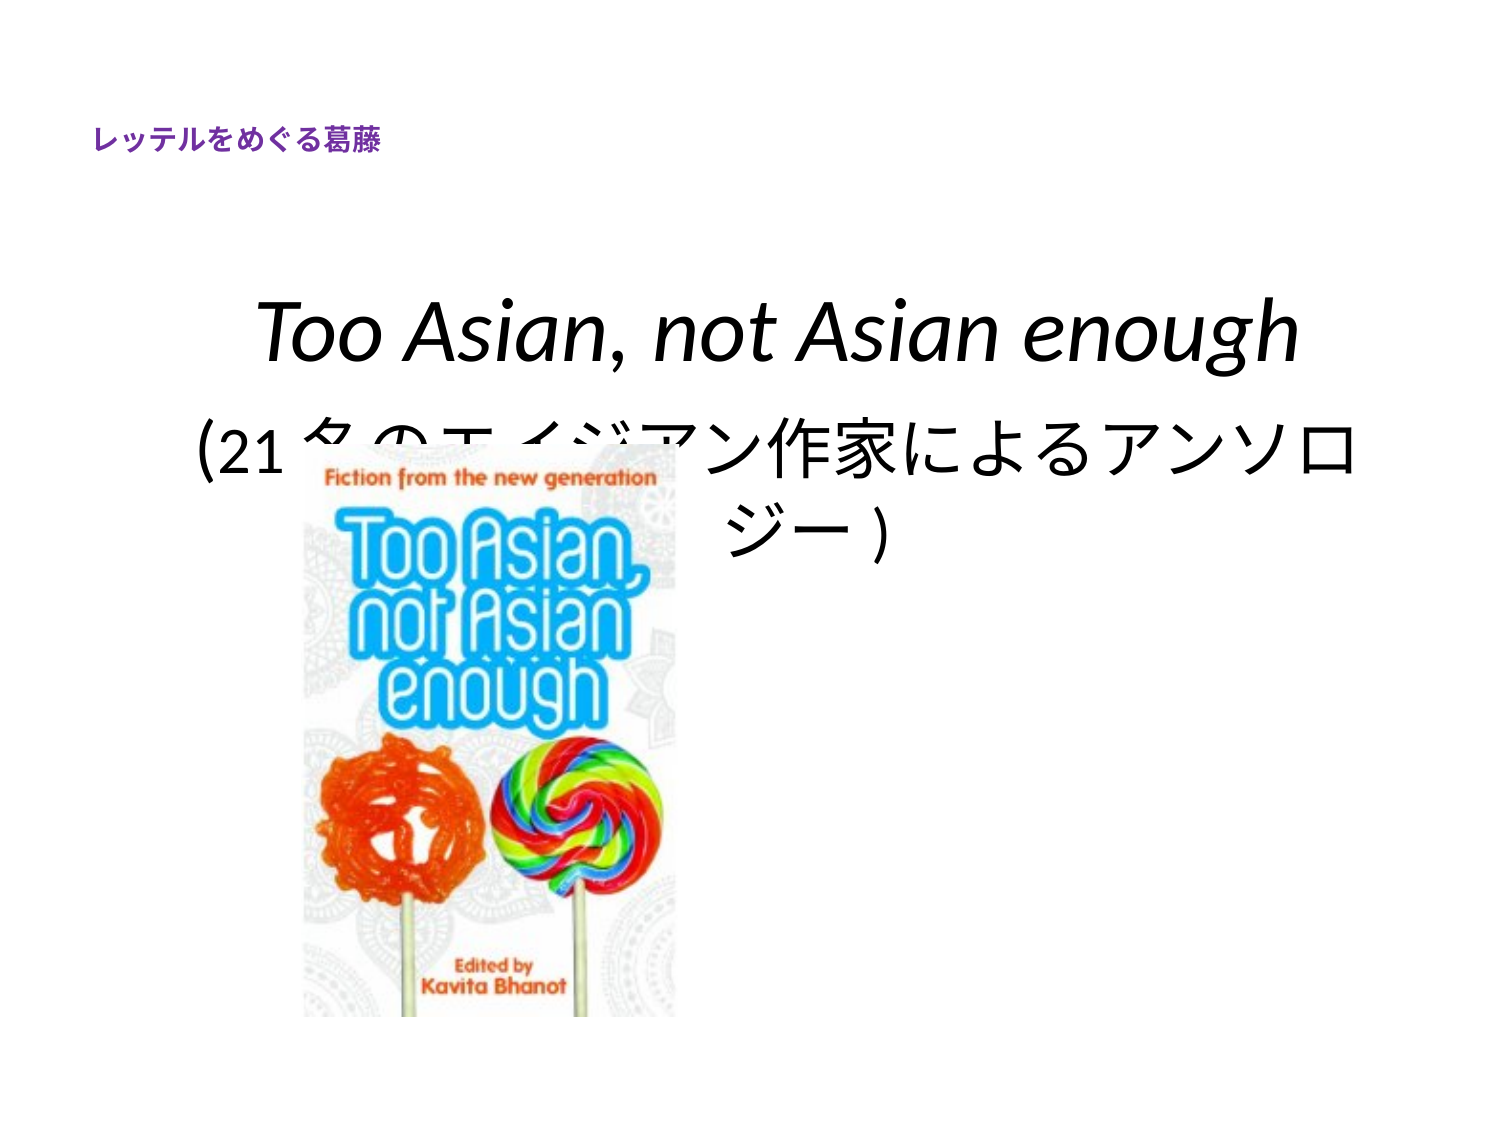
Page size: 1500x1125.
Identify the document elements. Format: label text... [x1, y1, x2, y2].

title レッテルをめぐる葛藤 [75, 78, 1426, 173]
picture [301, 444, 680, 1017]
list Too Asian, not Asian enough (21名のエイジアン作家によるアンソロジー) [75, 196, 1426, 1005]
